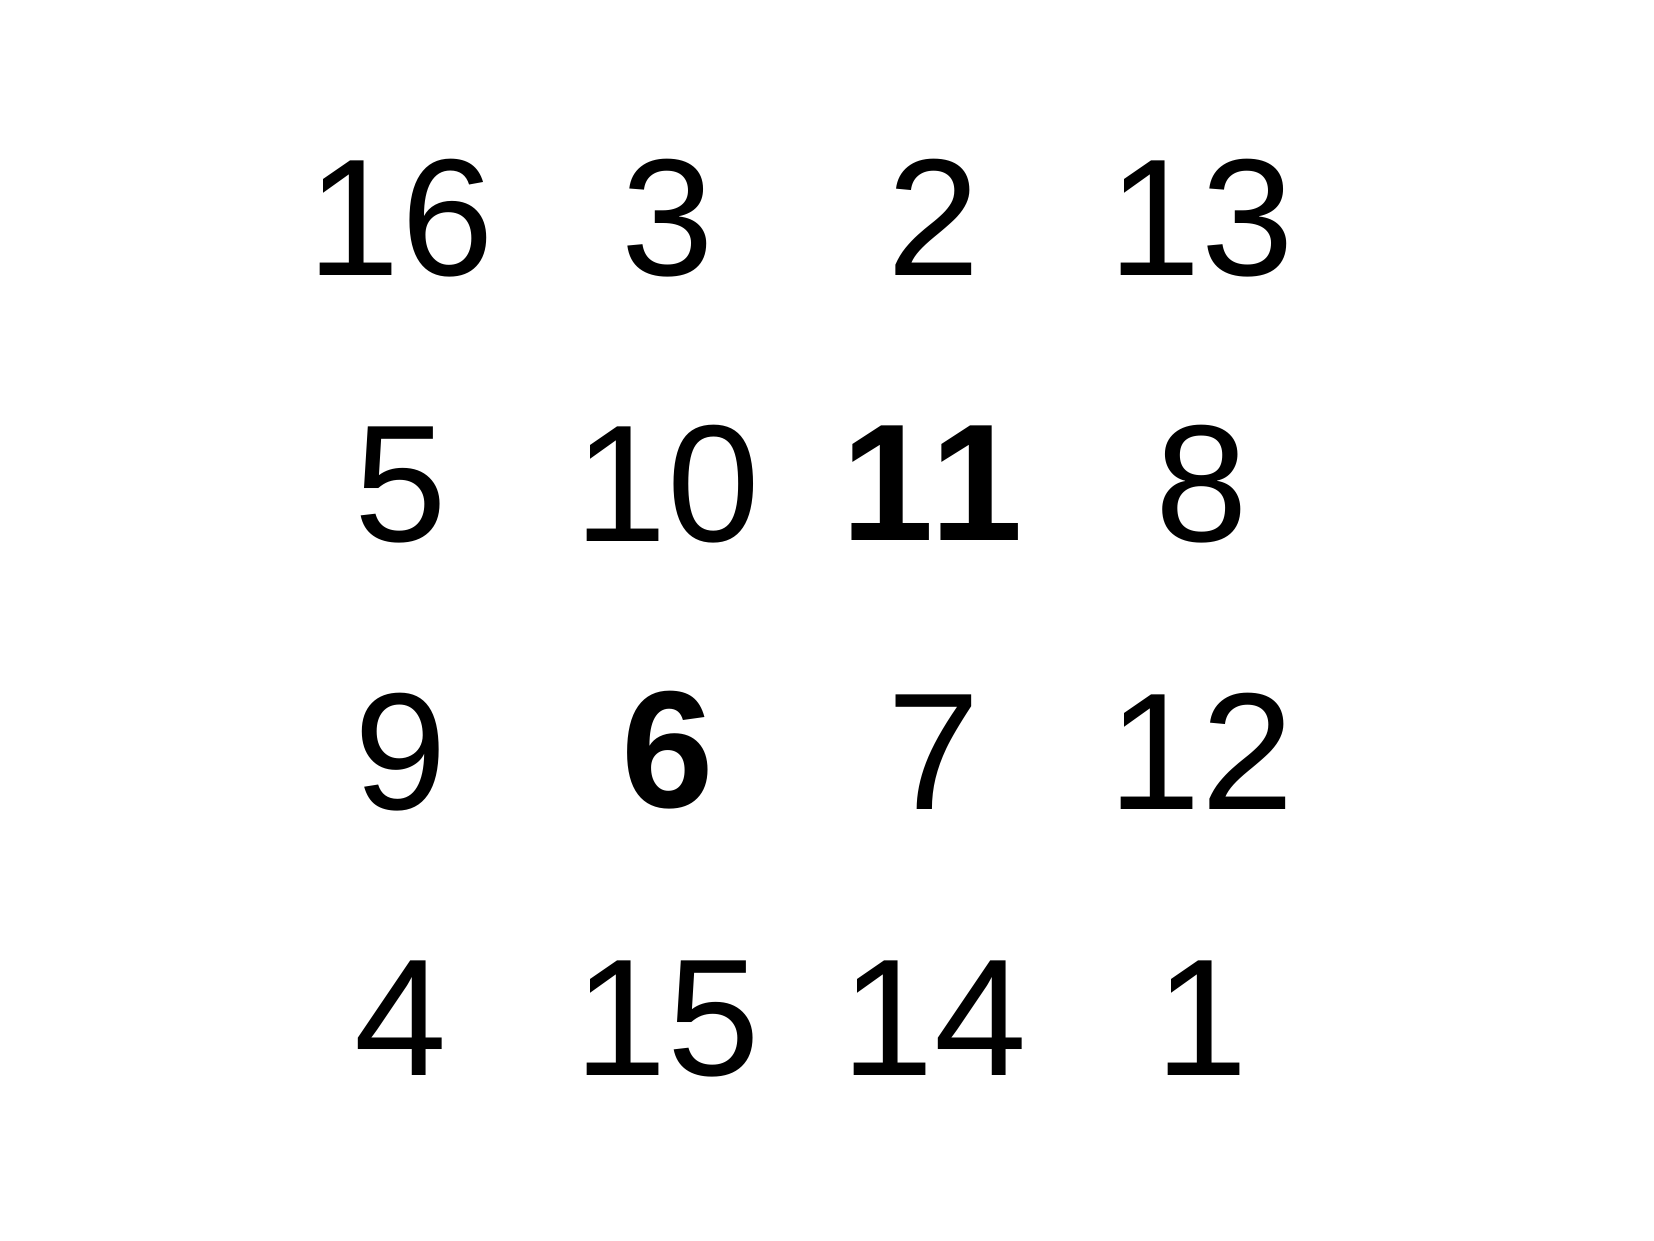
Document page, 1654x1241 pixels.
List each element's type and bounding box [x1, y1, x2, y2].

chart [267, 45, 1338, 1196]
